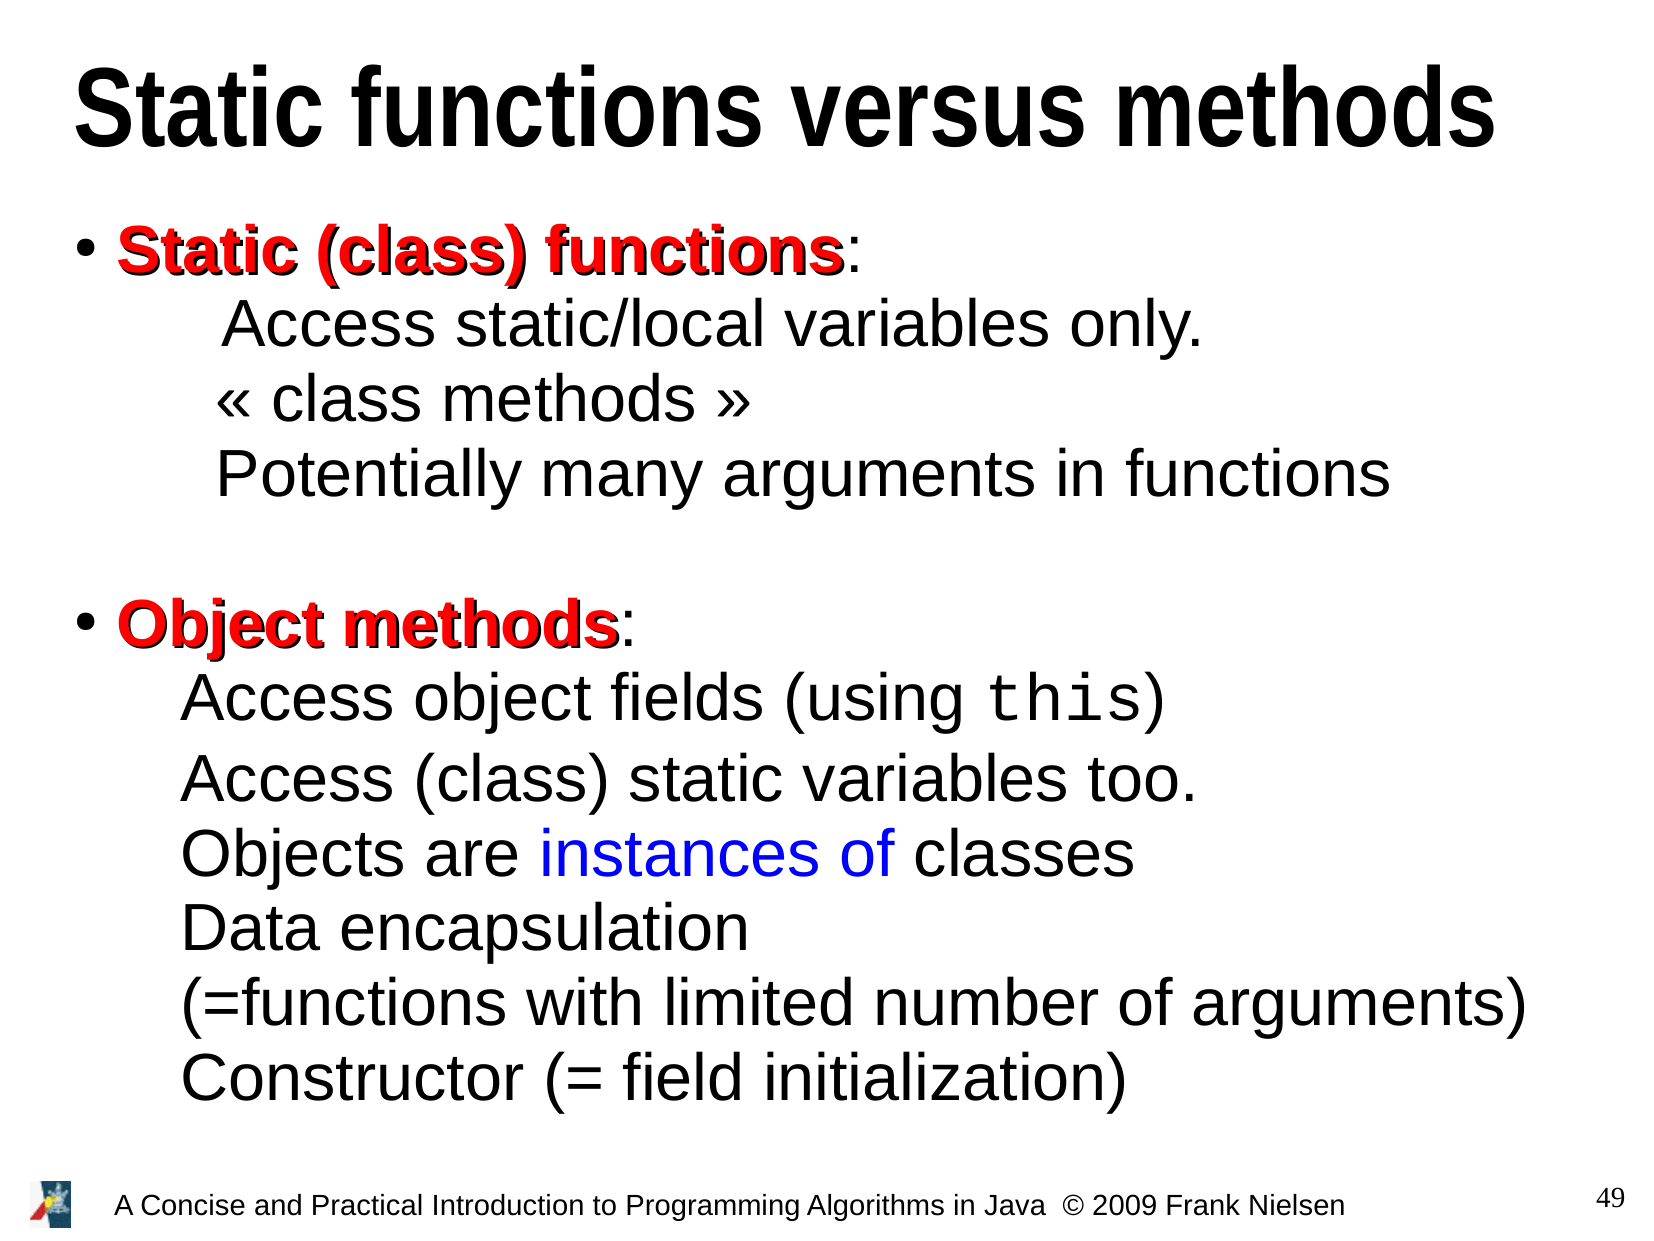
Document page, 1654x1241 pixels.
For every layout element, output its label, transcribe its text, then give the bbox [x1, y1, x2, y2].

text_box Static functions versus methods [59, 33, 1539, 178]
text_box Static (class) functions: Access static/local variables only. « class methods » Potentially many arguments in functions Object methods: Access object fields (using this) Access (class) static variables too. Objects are instances of classes Data encapsulation (=functions with limited number of arguments) Constructor (= field initialization) [59, 204, 1616, 1123]
picture [29, 1181, 71, 1228]
